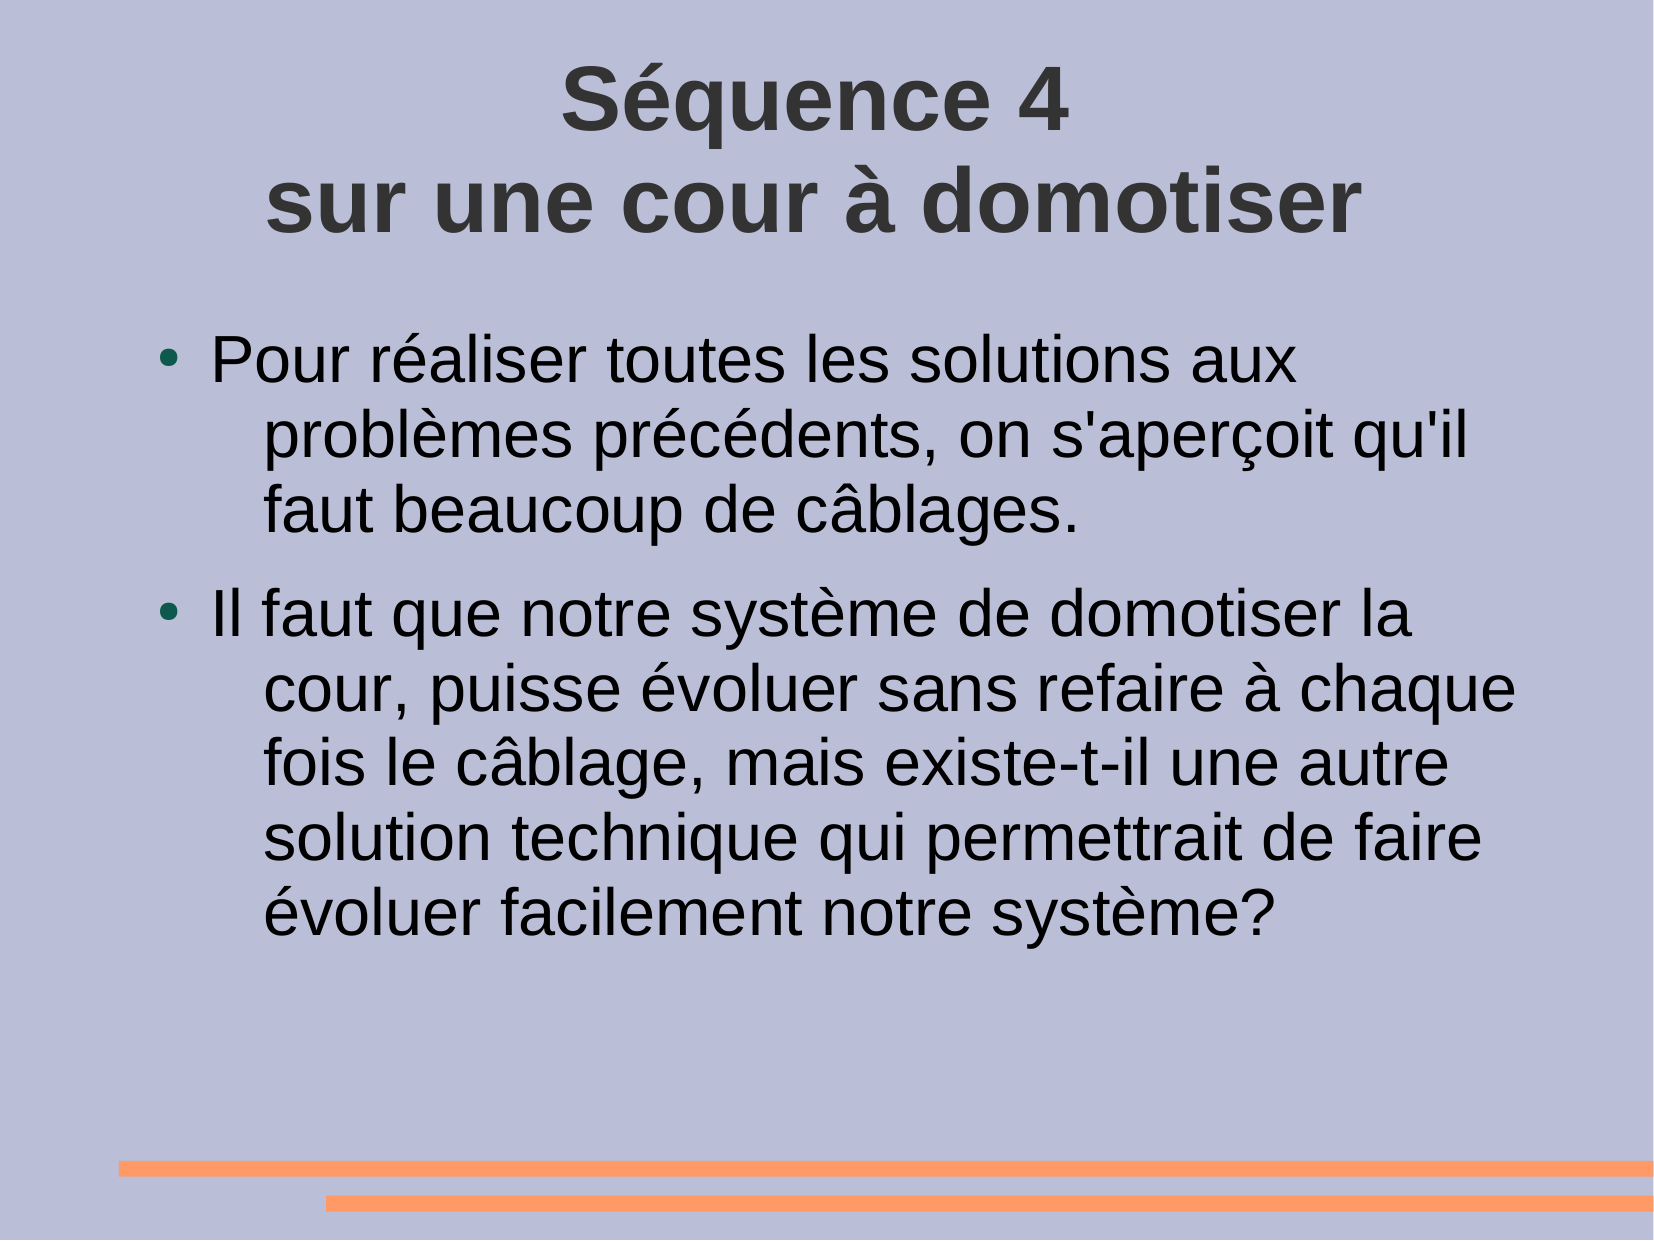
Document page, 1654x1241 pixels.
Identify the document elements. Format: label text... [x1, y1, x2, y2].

list Pour réaliser toutes les solutions aux problèmes précédents, on s'aperçoit qu'il faut beaucoup de câblages. Il faut que notre système de domotiser la cour, puisse évoluer sans refaire à chaque fois le câblage, mais existe-t-il une autre solution technique qui permettrait de faire évoluer facilement notre système? [121, 322, 1561, 1133]
title Séquence 4 sur une cour à domotiser [121, 46, 1534, 254]
